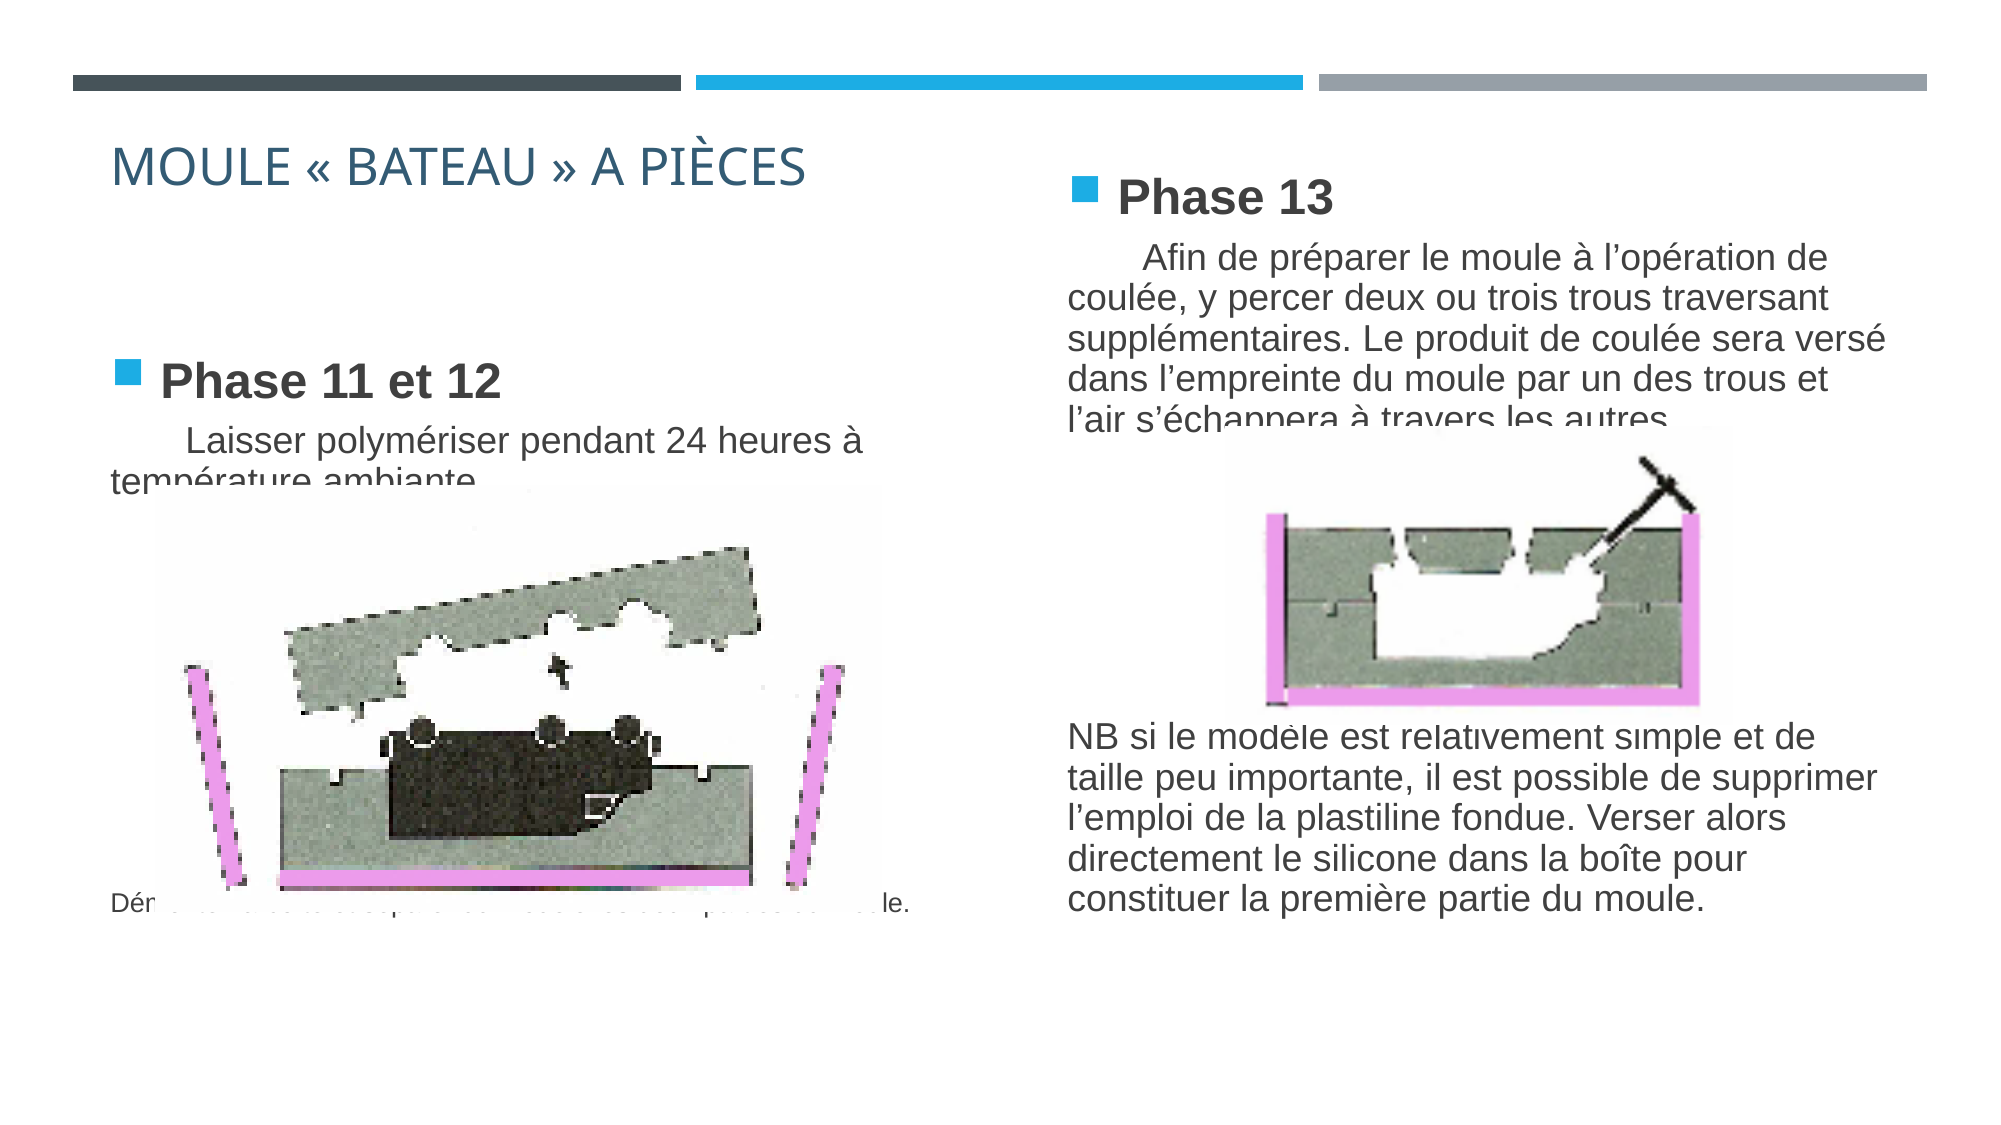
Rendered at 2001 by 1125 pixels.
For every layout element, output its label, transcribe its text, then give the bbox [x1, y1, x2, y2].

title Moule « bateau » A pièces [95, 119, 1905, 204]
list Phase 11 et 12 Laisser polymériser pendant 24 heures à température ambiante. Démonter la boîte et séparer du modèle les deux parties du moule. [95, 148, 948, 1125]
list Phase 13 Afin de préparer le moule à l’opération de coulée, y percer deux ou trois trous traversant supplémentaires. Le produit de coulée sera versé dans l’empreinte du moule par un des trous et l’air s’échappera à travers les autres. NB si le modèle est relativement simple et de taille peu importante, il est possible de supprimer l’emploi de la plastiline fondue. Verser alors directement le silicone dans la boîte pour constituer la première partie du moule. [1052, 129, 1905, 962]
chart [1225, 426, 1733, 725]
chart [155, 485, 882, 912]
